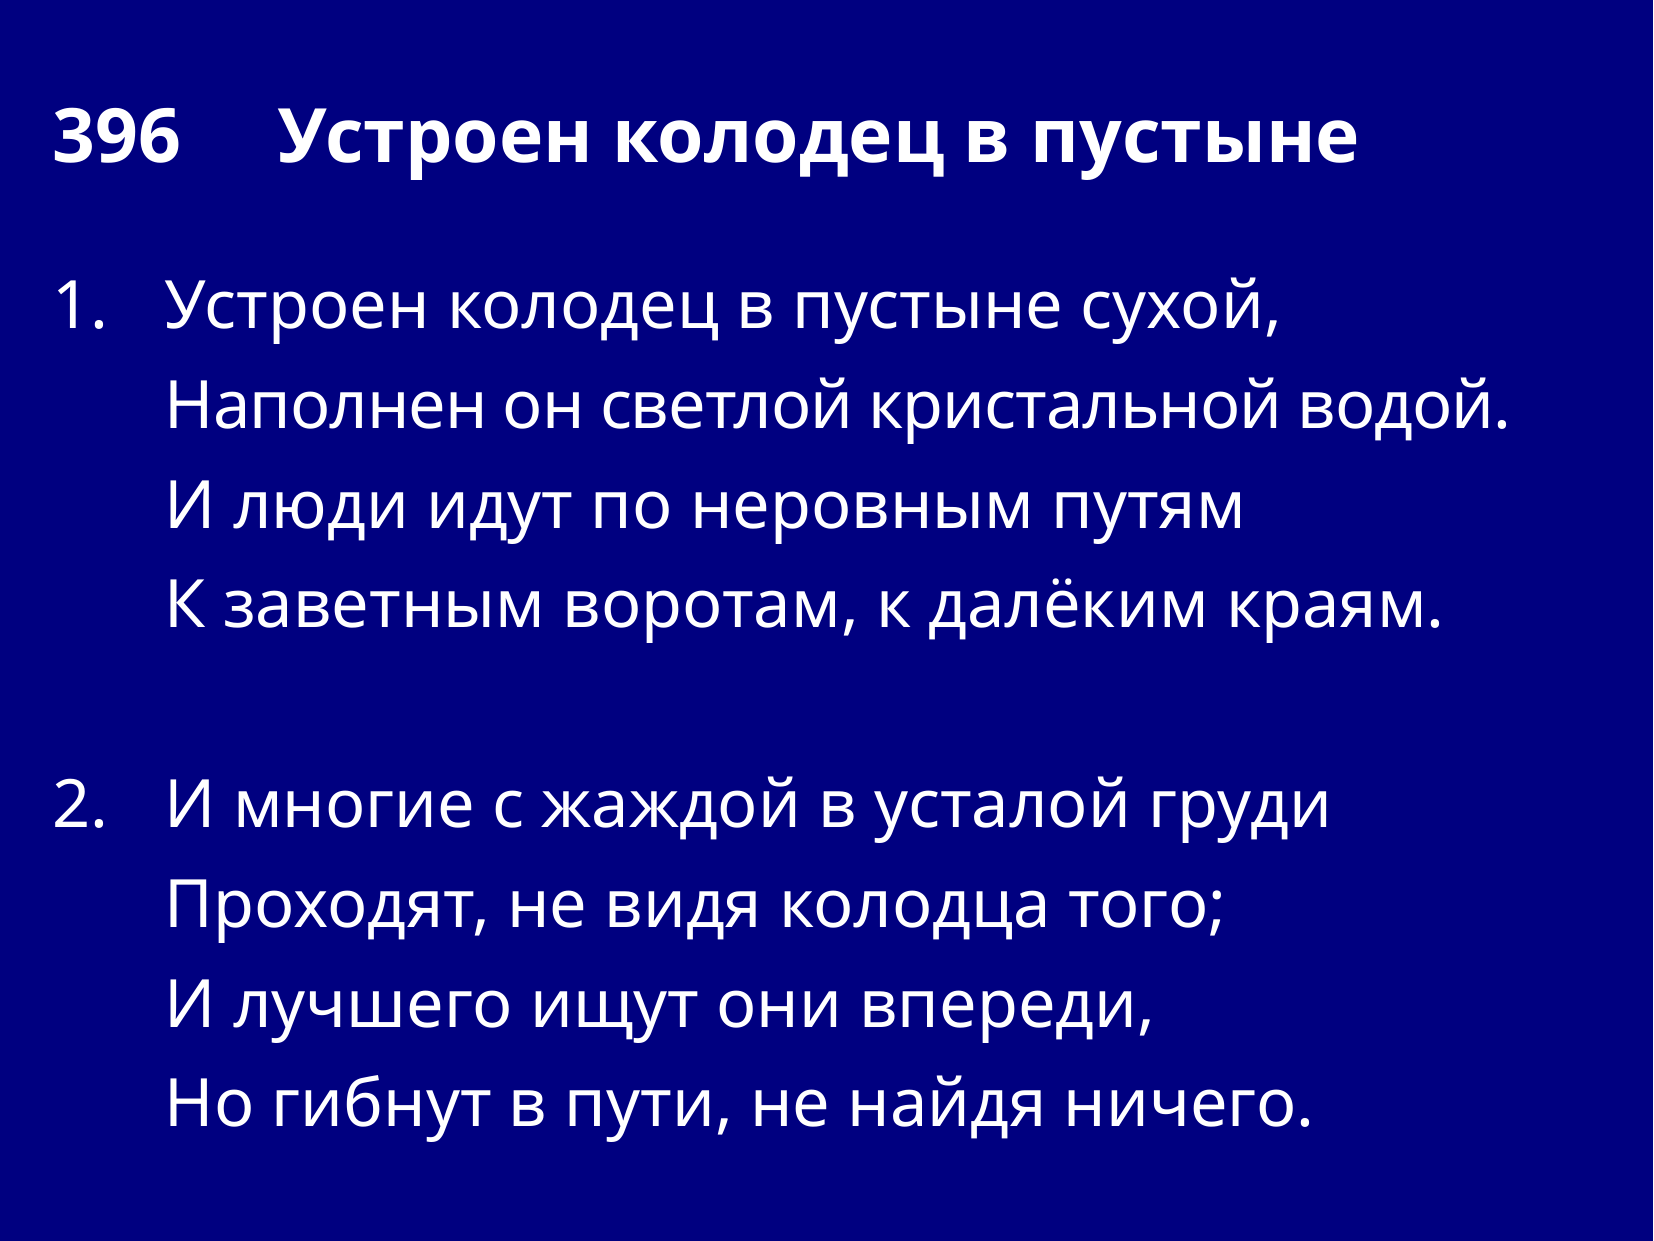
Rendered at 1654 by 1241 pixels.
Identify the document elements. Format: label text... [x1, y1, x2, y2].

text_box 1. Устроен колодец в пустыне сухой, Наполнен он светлой кристальной водой. И люди идут по неровным путям К заветным воротам, к далёким краям. 2. И многие с жаждой в усталой груди Проходят, не видя колодца того; И лучшего ищут они впереди, Но гибнут в пути, не найдя ничего. [37, 150, 1653, 1163]
text_box 396 Устроен колодец в пустыне [37, 75, 1576, 188]
